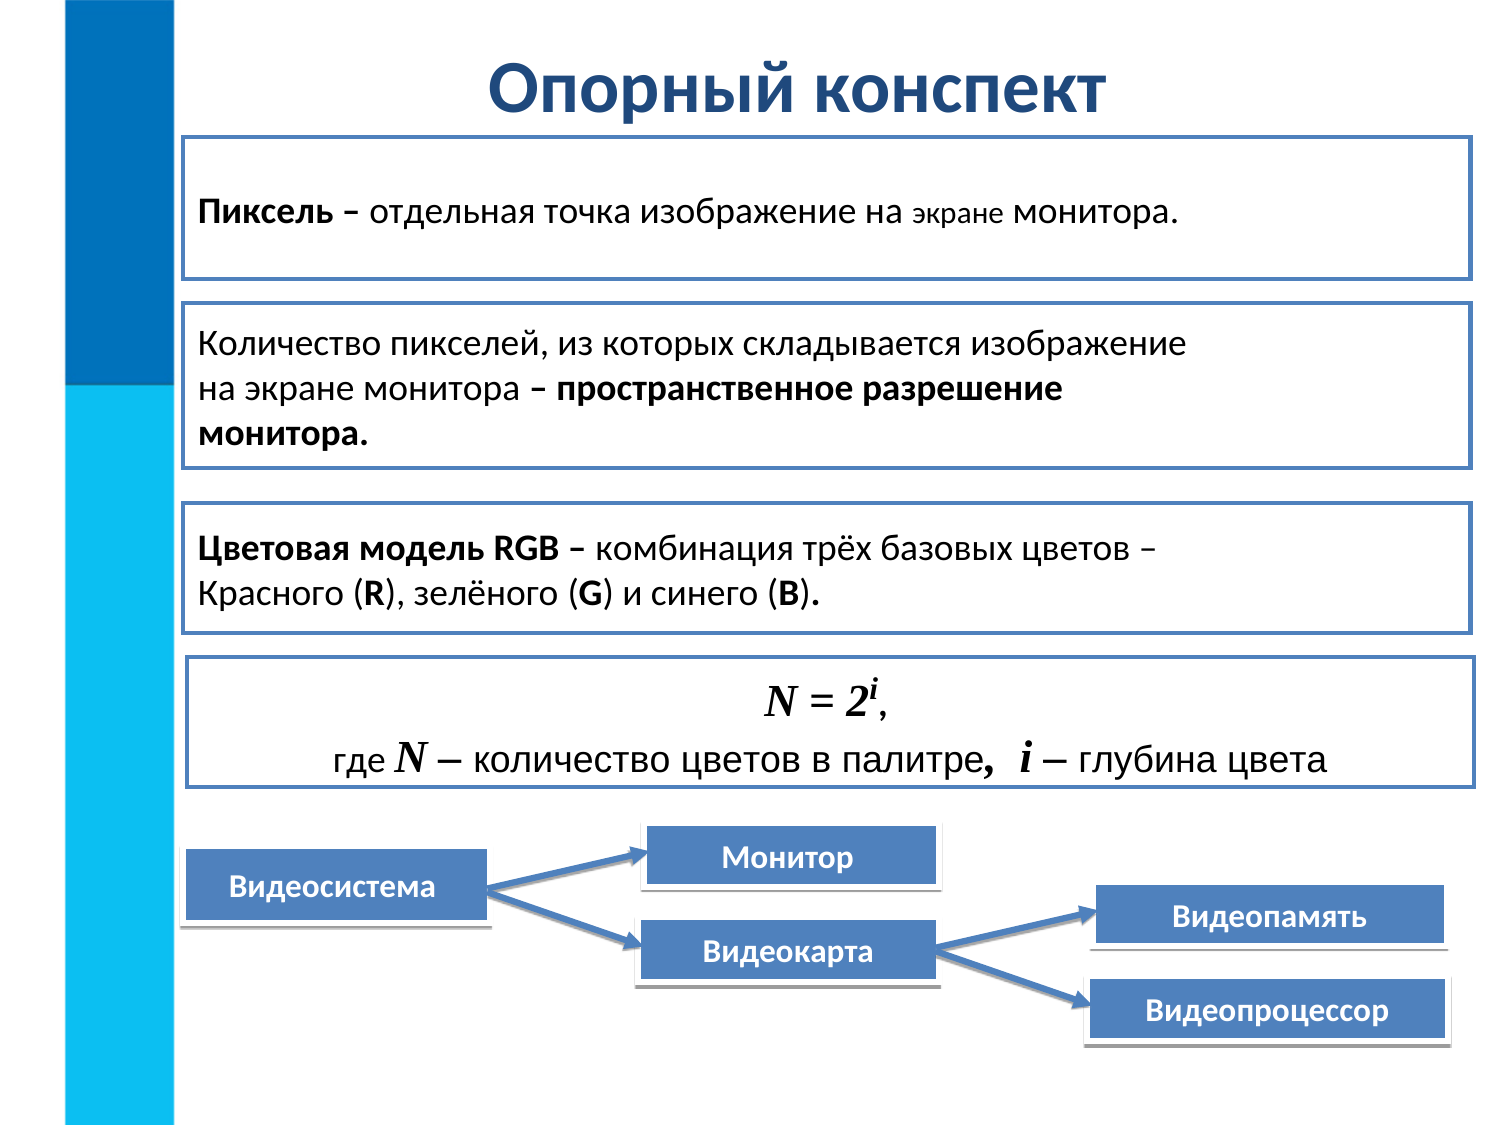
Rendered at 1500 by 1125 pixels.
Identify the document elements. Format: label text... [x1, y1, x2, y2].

text_box Цветовая модель RGB – комбинация трёх базовых цветов – Красного (R), зелёного (G) и синего (B). [183, 503, 1471, 634]
text_box Монитор [643, 822, 940, 888]
text_box Видеосистема [182, 846, 491, 923]
text_box Количество пикселей, из которых складывается изображение на экране монитора – пространственное разрешение монитора. [183, 302, 1471, 468]
text_box Опорный конспект [171, 30, 1425, 135]
picture [0, 0, 1500, 1125]
text_box Пиксель – отдельная точка изображение на экране монитора. [183, 137, 1471, 279]
text_box Видеопамять [1092, 881, 1447, 947]
text_box Видеокарта [637, 916, 939, 982]
text_box N = 2i, где N – количество цветов в палитре, i – глубина цвета [186, 657, 1475, 787]
text_box Видеопроцессор [1086, 976, 1448, 1041]
